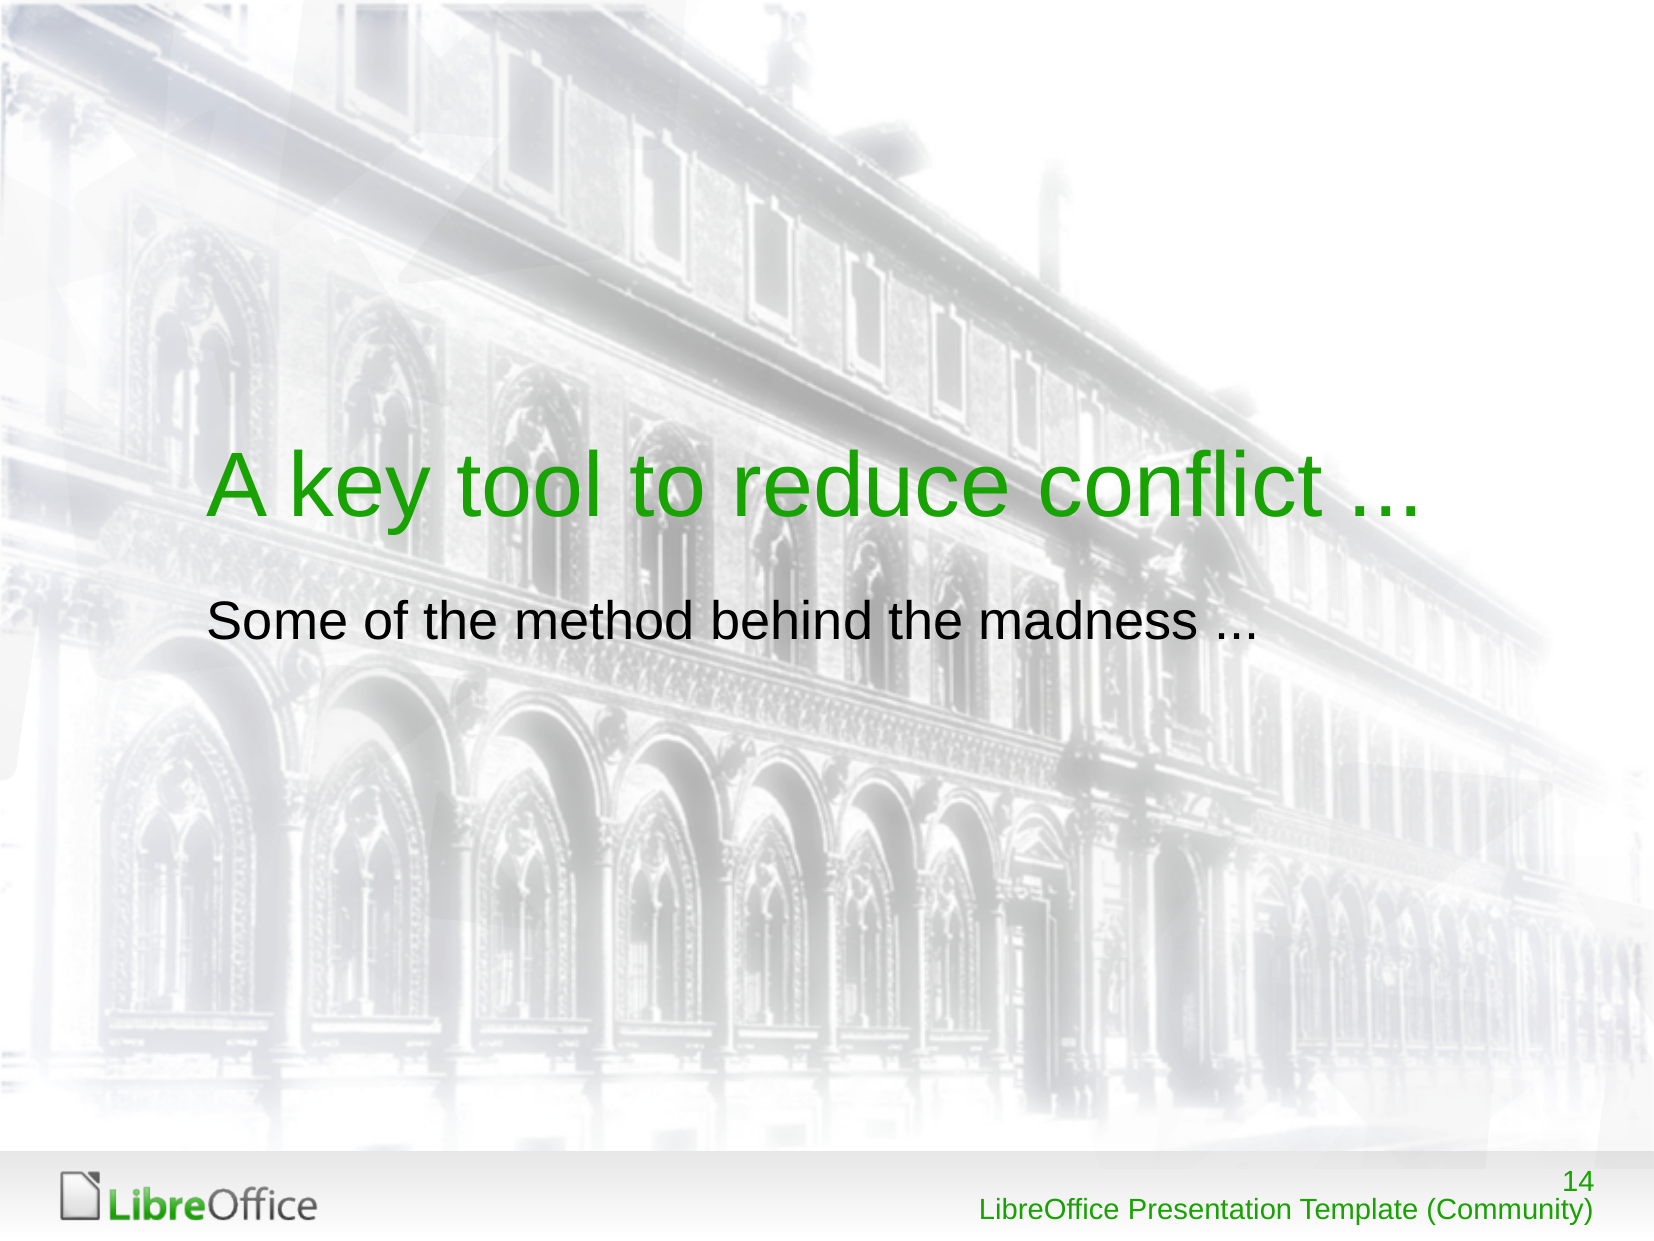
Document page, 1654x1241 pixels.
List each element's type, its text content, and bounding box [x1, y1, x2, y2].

subtitle Some of the method behind the madness ... [206, 590, 1477, 945]
title A key tool to reduce conflict ... [206, 395, 1477, 573]
picture [0, 0, 1654, 1241]
